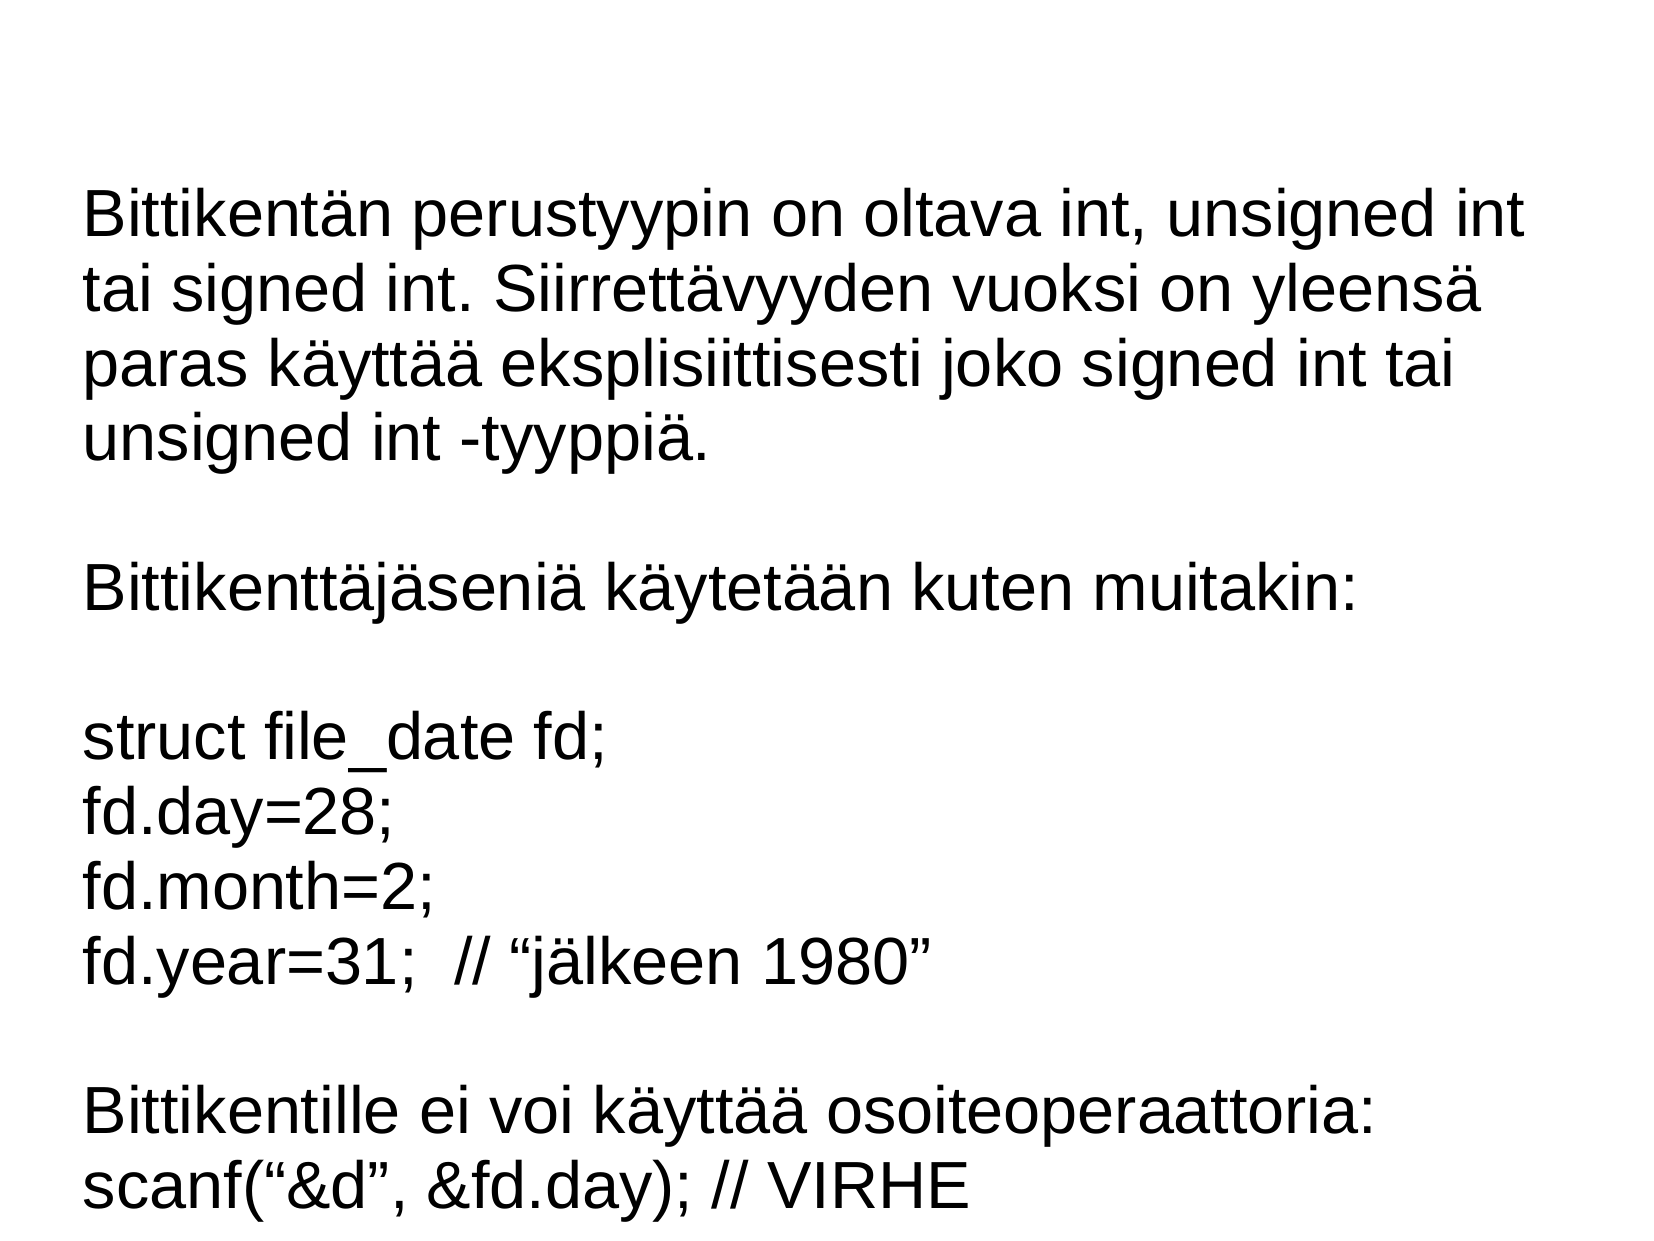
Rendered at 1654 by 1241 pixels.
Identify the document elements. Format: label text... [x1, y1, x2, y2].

text_box Bittikentän perustyypin on oltava int, unsigned int tai signed int. Siirrettävyyden vuoksi on yleensä paras käyttää eksplisiittisesti joko signed int tai unsigned int -tyyppiä. Bittikenttäjäseniä käytetään kuten muitakin: struct file_date fd; fd.day=28; fd.month=2; fd.year=31; // “jälkeen 1980” Bittikentille ei voi käyttää osoiteoperaattoria: scanf(“&d”, &fd.day); // VIRHE [82, 176, 1571, 1223]
